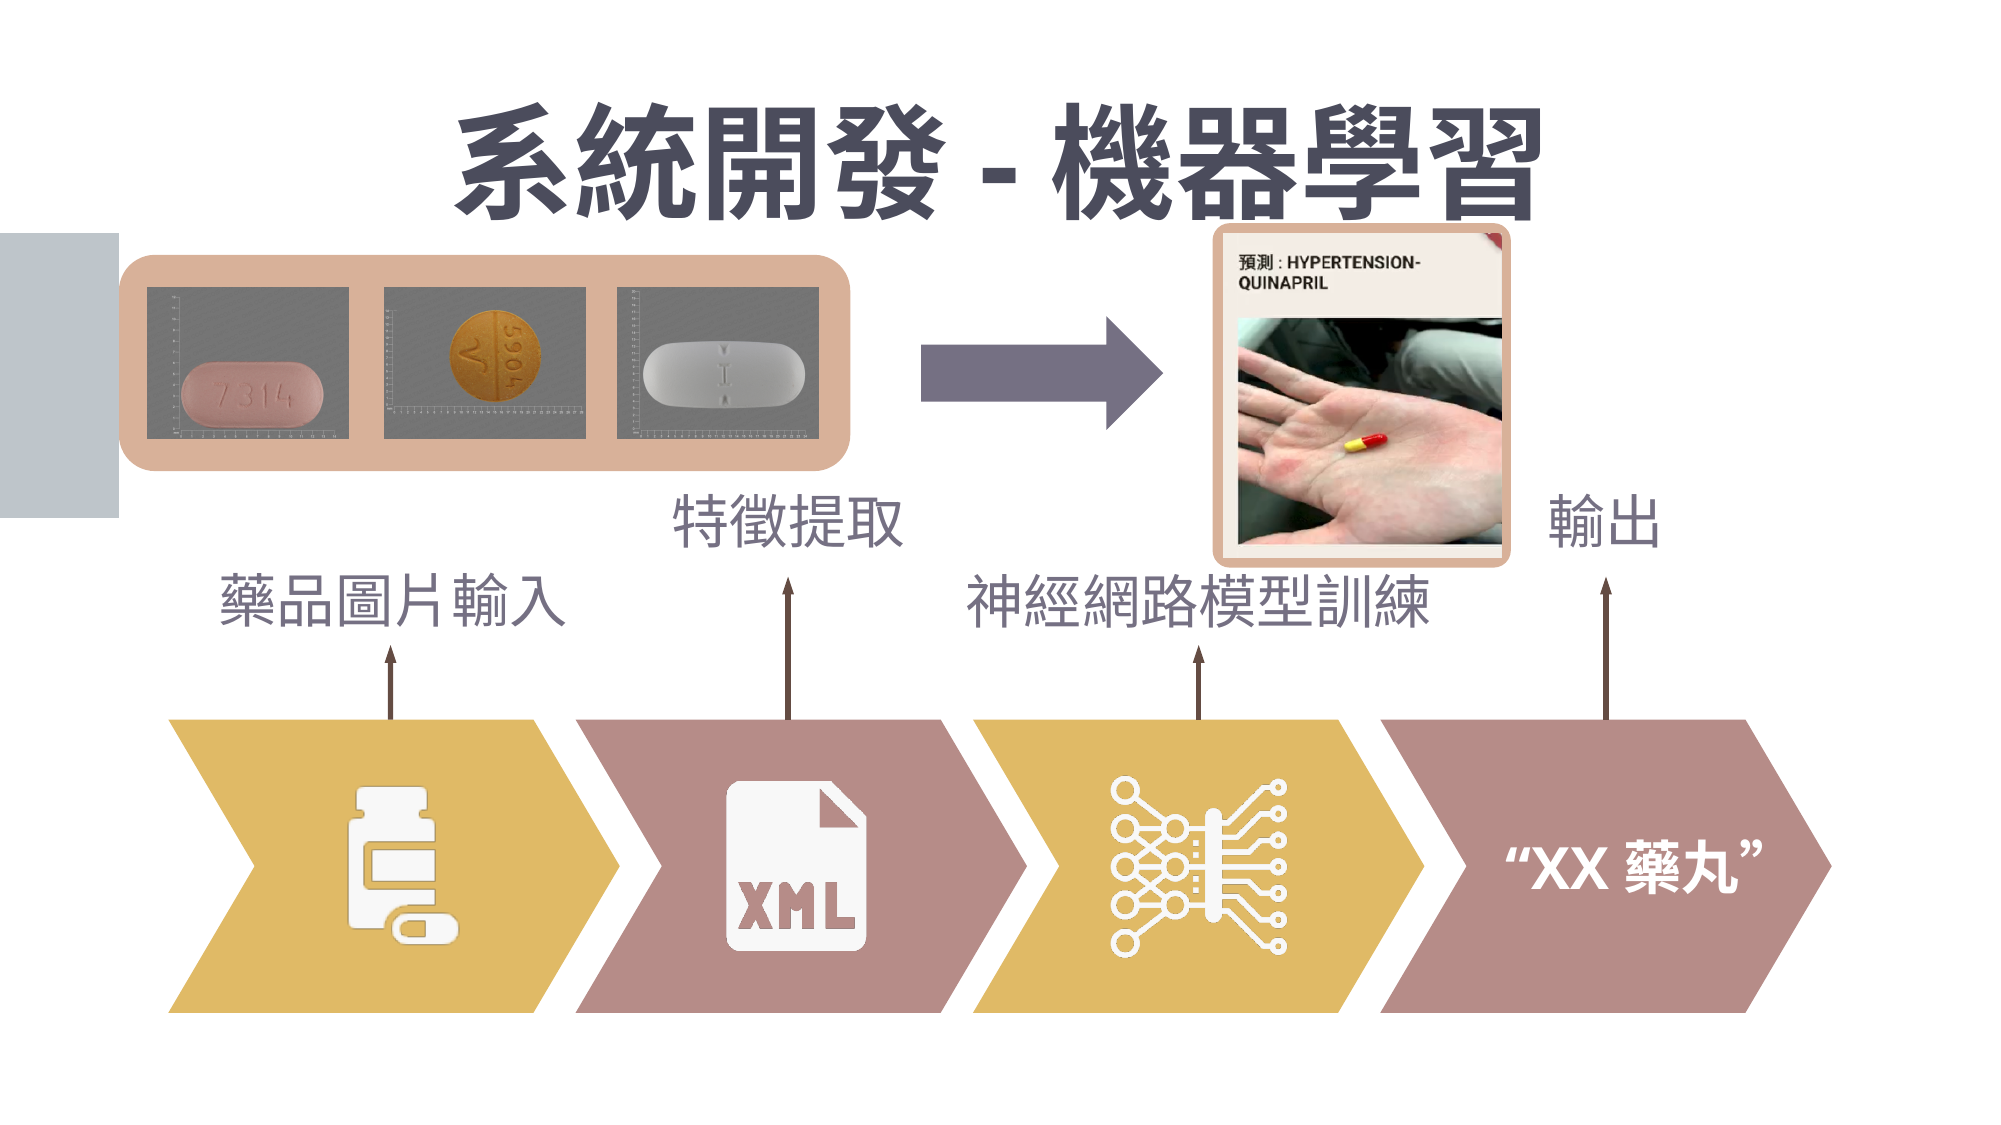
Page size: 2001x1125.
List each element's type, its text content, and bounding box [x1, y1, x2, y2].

text_box [575, 719, 1028, 1013]
text_box [1380, 719, 1832, 1013]
picture [147, 287, 349, 439]
picture [1105, 773, 1292, 960]
text_box [0, 233, 851, 518]
text_box 藥品圖片輸入 [201, 556, 586, 643]
picture [384, 287, 586, 439]
text_box [1212, 223, 1511, 568]
picture [617, 287, 819, 439]
picture [711, 781, 881, 951]
picture [311, 773, 497, 959]
text_box [921, 316, 1164, 430]
text_box 特徵提取 [655, 477, 922, 564]
picture [1223, 233, 1502, 558]
text_box 輸出 [1531, 477, 1681, 564]
text_box 系統開發-機器學習 [168, 0, 1832, 249]
text_box 神經網路模型訓練 [947, 557, 1450, 644]
text_box “XX藥丸” [1490, 823, 1766, 910]
text_box [168, 719, 620, 1013]
text_box [972, 719, 1425, 1013]
